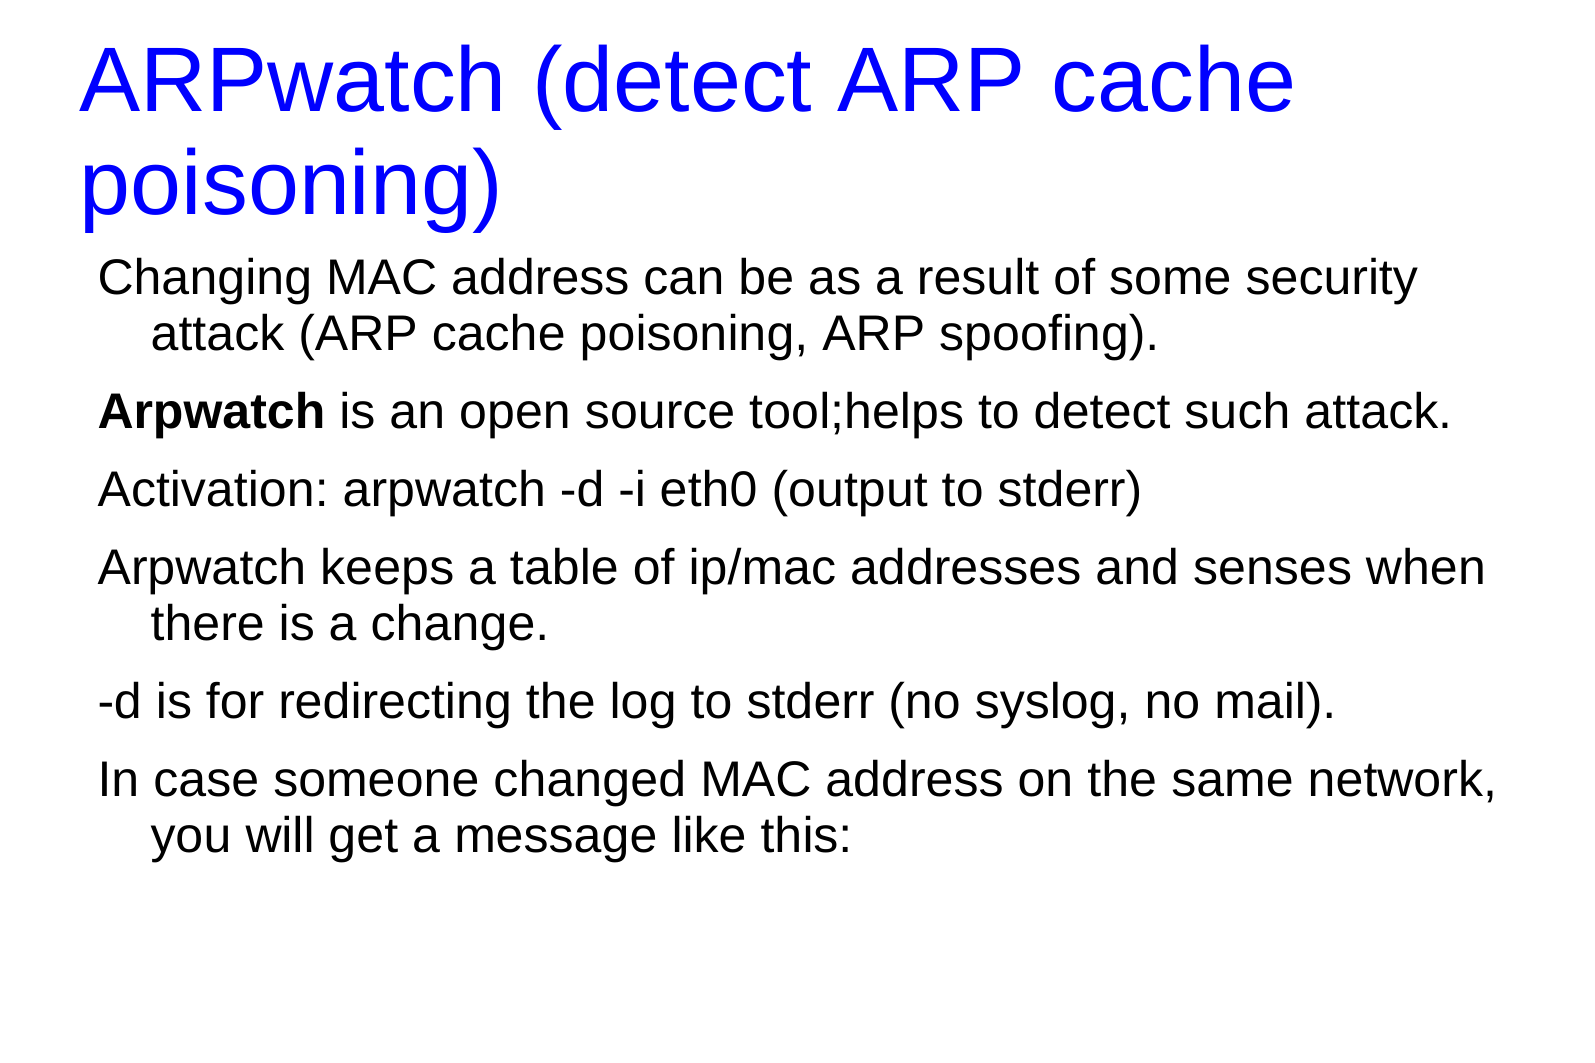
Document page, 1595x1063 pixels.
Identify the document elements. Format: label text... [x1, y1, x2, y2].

list Changing MAC address can be as a result of some security attack (ARP cache poisoning, ARP spoofing). Arpwatch is an open source tool;helps to detect such attack. Activation: arpwatch -d -i eth0 (output to stderr) Arpwatch keeps a table of ip/mac addresses and senses when there is a change. -d is for redirecting the log to stderr (no syslog, no mail). In case someone changed MAC address on the same network, you will get a message like this: [79, 248, 1515, 936]
title ARPwatch (detect ARP cache poisoning) [79, 18, 1515, 245]
